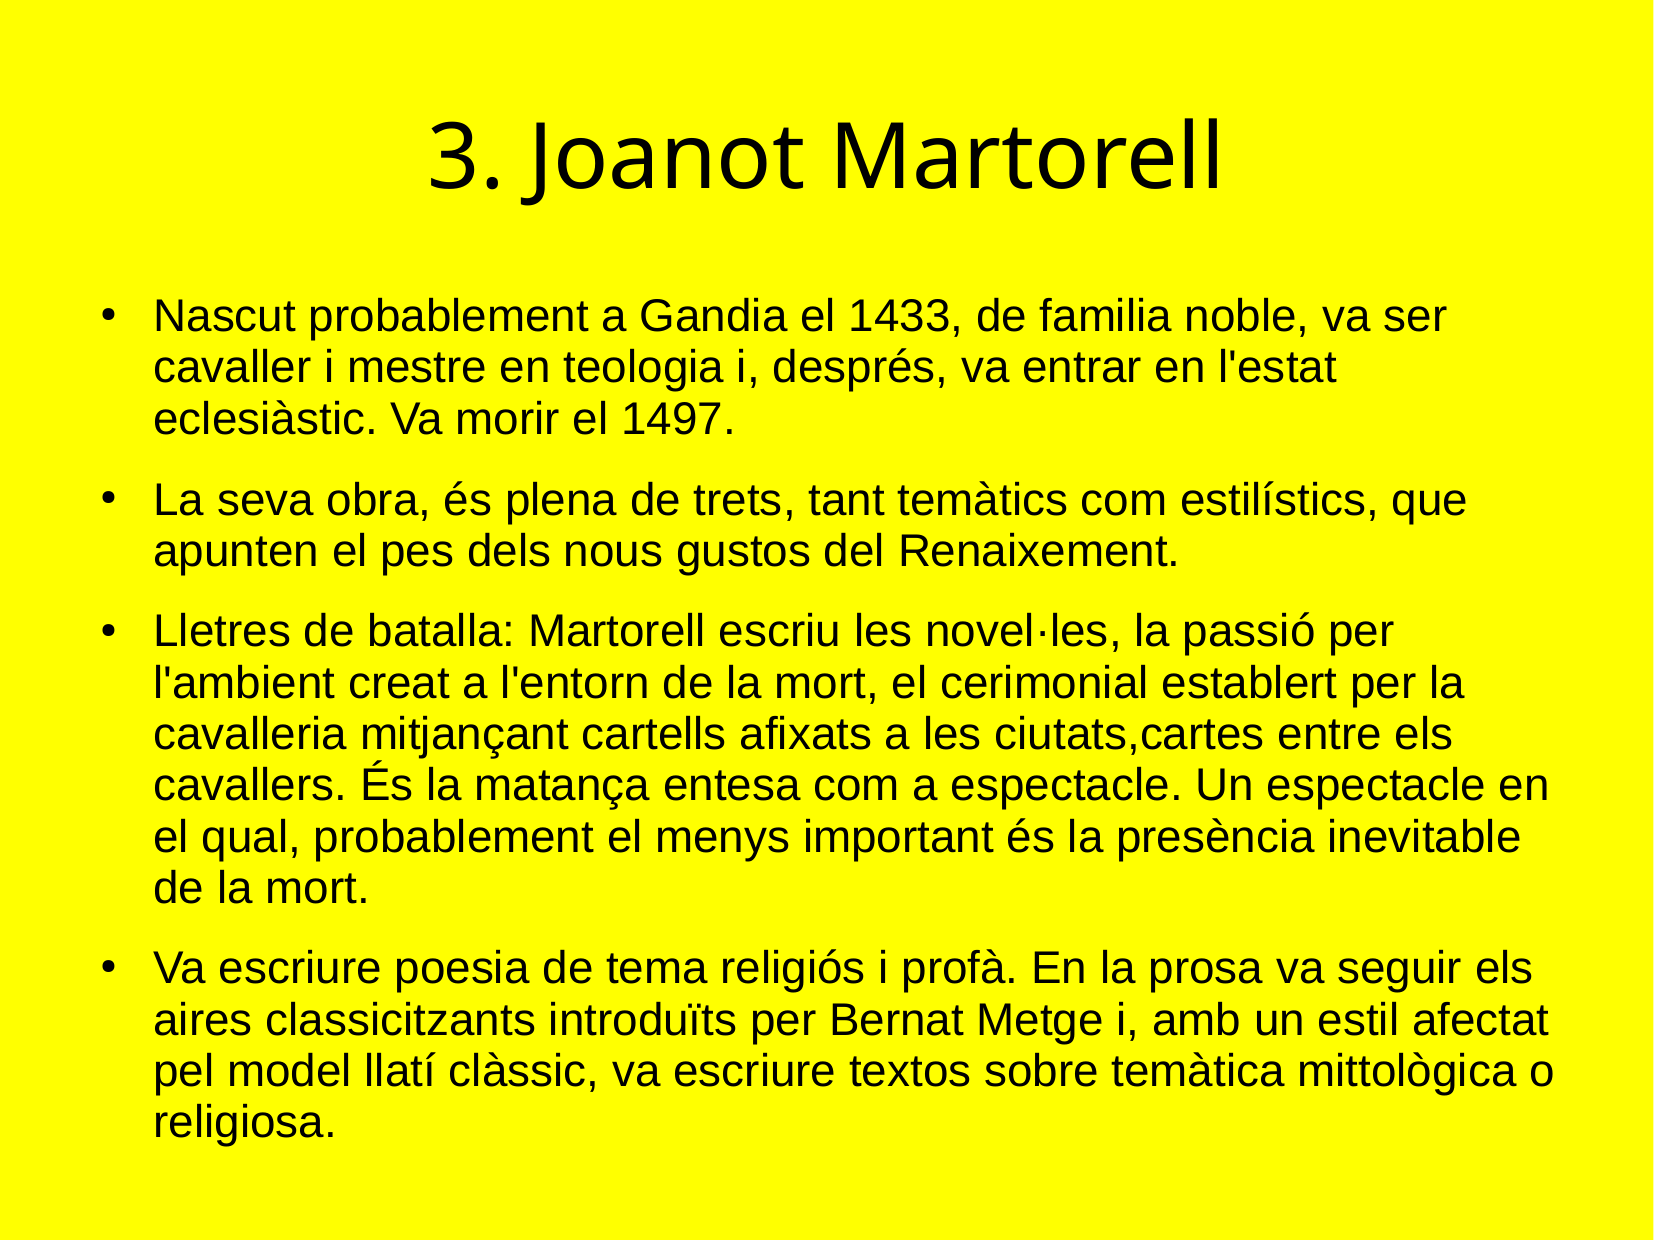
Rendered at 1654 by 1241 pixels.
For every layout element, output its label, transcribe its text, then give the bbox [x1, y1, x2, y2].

list Nascut probablement a Gandia el 1433, de familia noble, va ser cavaller i mestre en teologia i, després, va entrar en l'estat eclesiàstic. Va morir el 1497. La seva obra, és plena de trets, tant temàtics com estilístics, que apunten el pes dels nous gustos del Renaixement. Lletres de batalla: Martorell escriu les novel·les, la passió per l'ambient creat a l'entorn de la mort, el cerimonial establert per la cavalleria mitjançant cartells afixats a les ciutats,cartes entre els cavallers. És la matança entesa com a espectacle. Un espectacle en el qual, probablement el menys important és la presència inevitable de la mort. Va escriure poesia de tema religiós i profà. En la prosa va seguir els aires classicitzants introduïts per Bernat Metge i, amb un estil afectat pel model llatí clàssic, va escriure textos sobre temàtica mittològica o religiosa. [82, 290, 1571, 1145]
title 3. Joanot Martorell [82, 49, 1571, 257]
